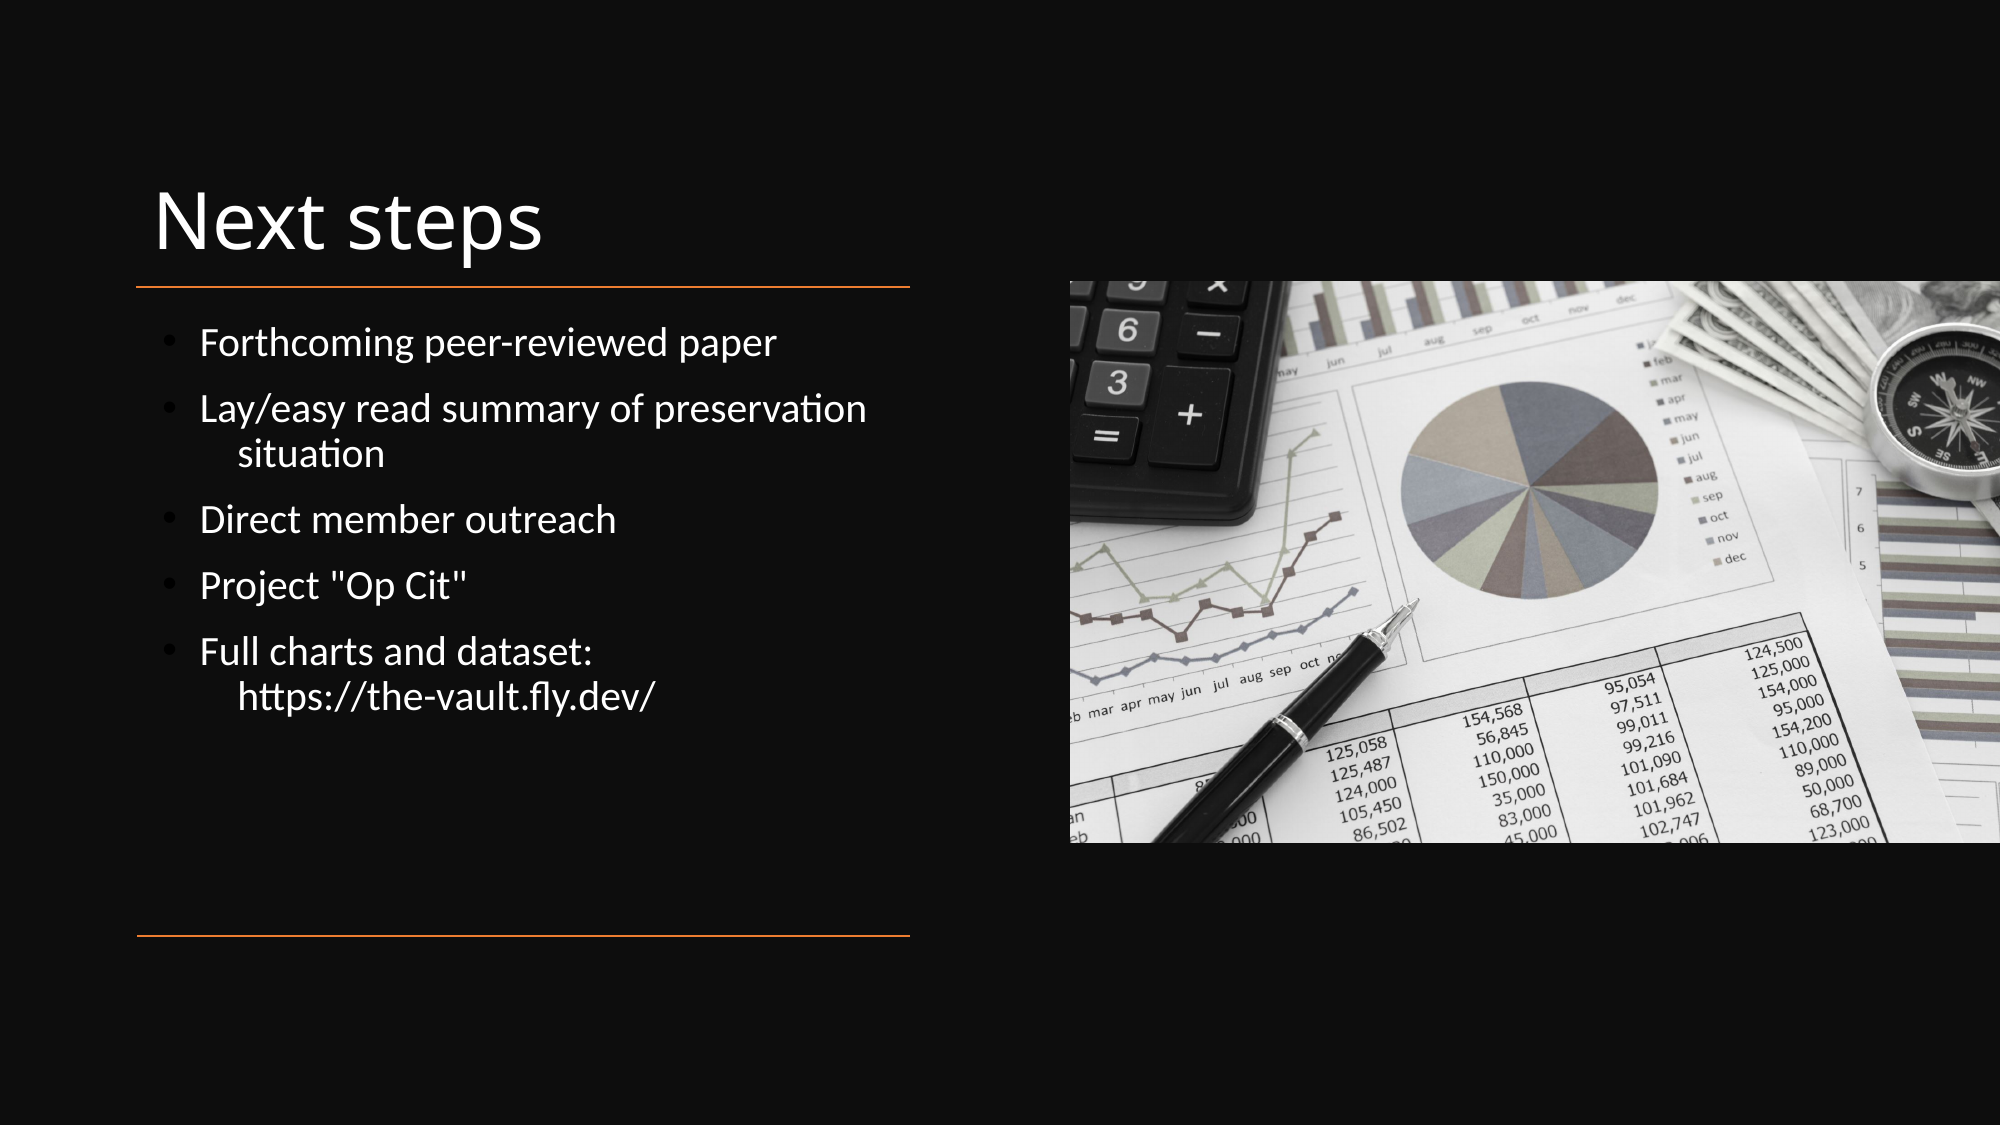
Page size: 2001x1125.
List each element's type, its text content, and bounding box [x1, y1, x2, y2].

picture [1070, 281, 2000, 844]
text_box [0, 0, 2000, 1125]
list Forthcoming peer-reviewed paper Lay/easy read summary of preservation situation Direct member outreach Project "Op Cit" Full charts and dataset: https://the-vault.fly.dev/ [147, 313, 900, 912]
title Next steps [137, 73, 910, 275]
